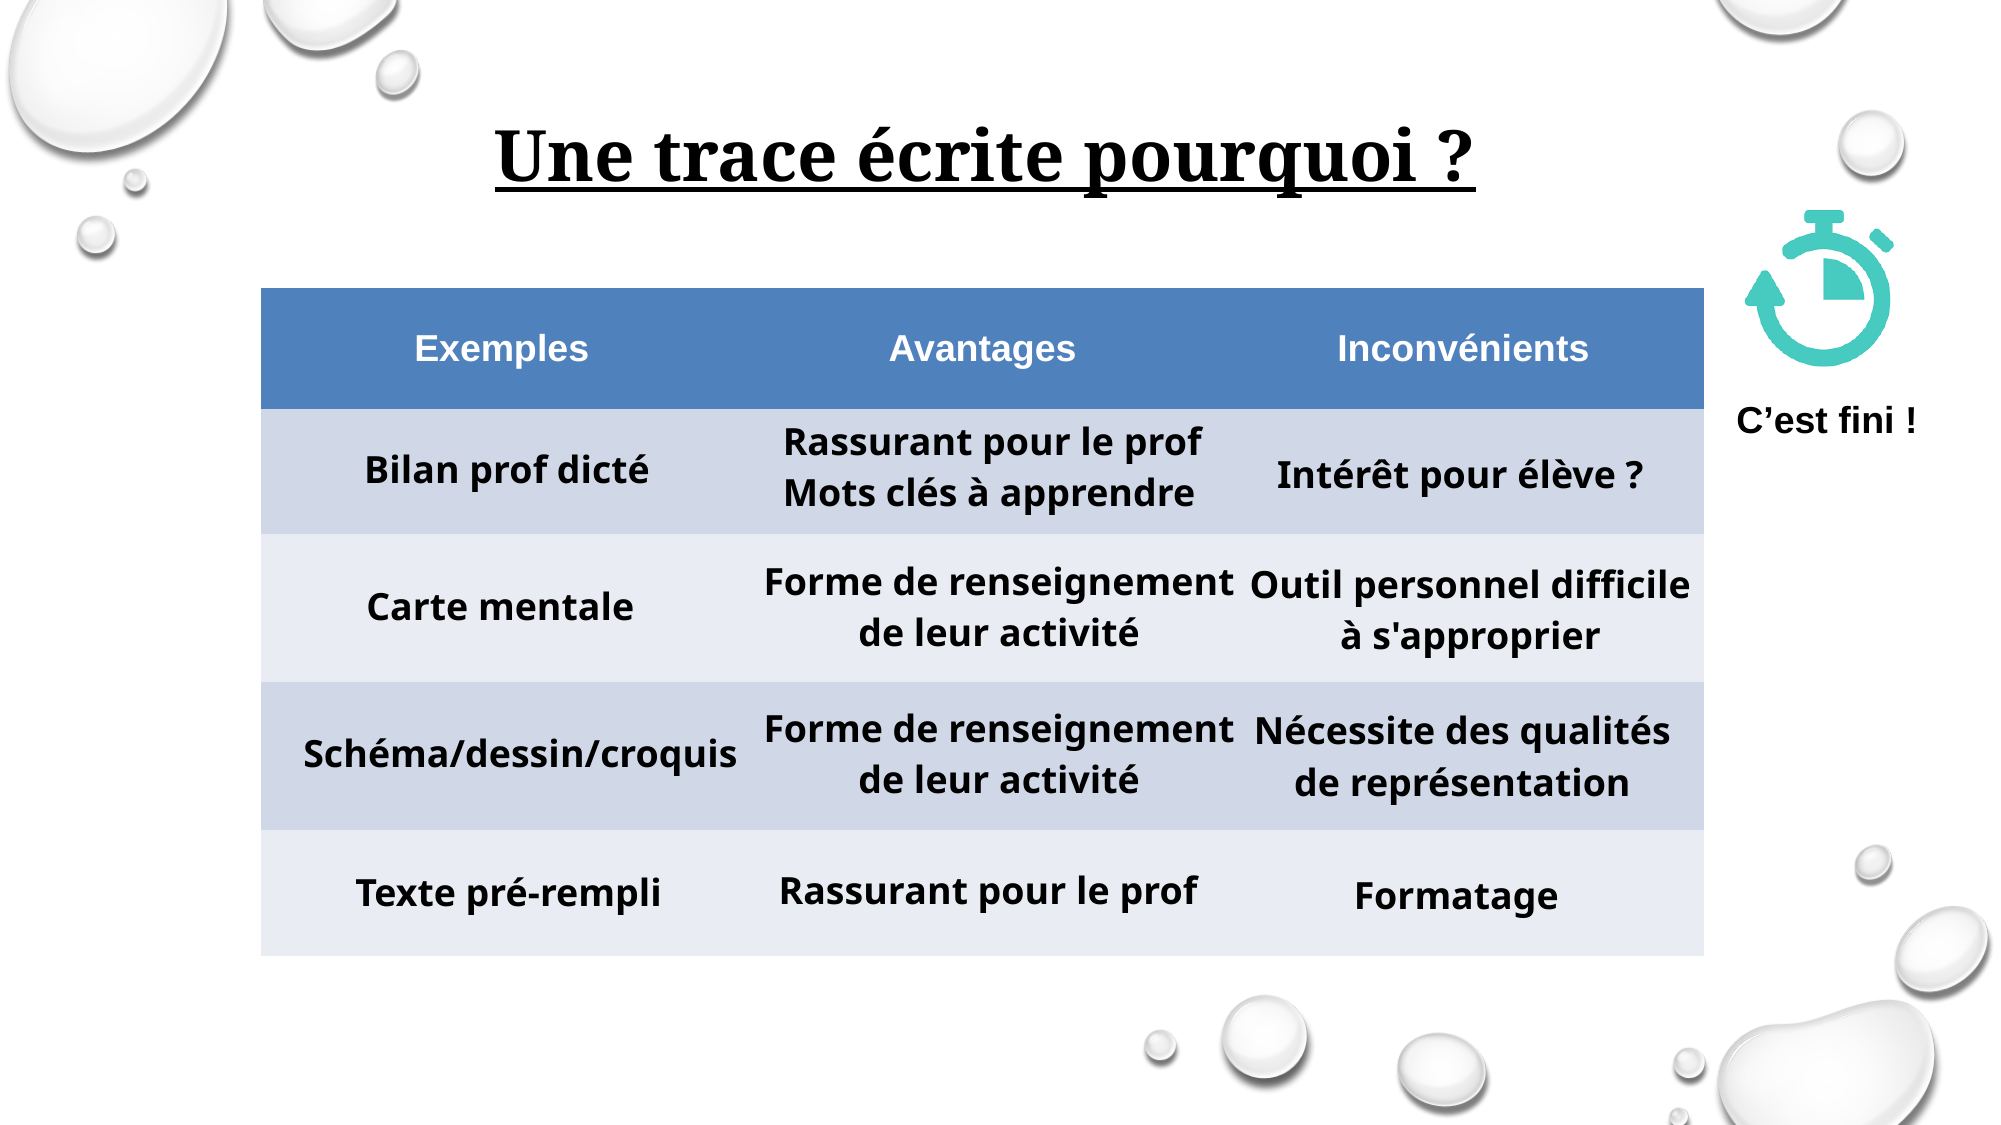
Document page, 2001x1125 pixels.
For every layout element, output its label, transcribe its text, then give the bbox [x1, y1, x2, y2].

picture [0, 0, 2000, 1125]
text_box Intérêt pour élève ? [1262, 440, 1668, 509]
text_box Forme de renseignement de leur activité [748, 548, 1222, 669]
text_box Nécessite des qualités de représentation [1239, 697, 1695, 818]
table_cell [1223, 830, 1704, 956]
table_cell [742, 830, 1223, 956]
text_box Schéma/dessin/croquis [288, 720, 730, 788]
text_box Carte mentale [351, 572, 638, 641]
table_cell [742, 409, 1223, 534]
table_cell [742, 682, 1223, 830]
table_header Inconvénients [1223, 288, 1704, 409]
text_box Outil personnel difficile à s'approprier [1234, 550, 1695, 671]
table_cell [1223, 682, 1704, 830]
text_box Rassurant pour le prof [763, 857, 1205, 925]
table_cell [261, 409, 742, 534]
text_box C’est fini ! [1721, 388, 1933, 449]
table_cell [261, 830, 742, 956]
table_cell [261, 534, 742, 682]
table_cell [261, 682, 742, 830]
text_box Rassurant pour le prof Mots clés à apprendre [768, 407, 1209, 528]
text_box Forme de renseignement de leur activité [748, 695, 1222, 816]
text_box Formatage [1339, 861, 1559, 930]
table_cell [742, 534, 1223, 682]
table_cell [1223, 409, 1704, 534]
text_box Texte pré-rempli [340, 859, 686, 927]
text_box Bilan prof dicté [349, 436, 664, 504]
table_cell [1223, 534, 1704, 682]
table_header Exemples [261, 288, 742, 409]
text_box Une trace écrite pourquoi ? [479, 49, 2000, 289]
table_header Avantages [742, 288, 1223, 409]
